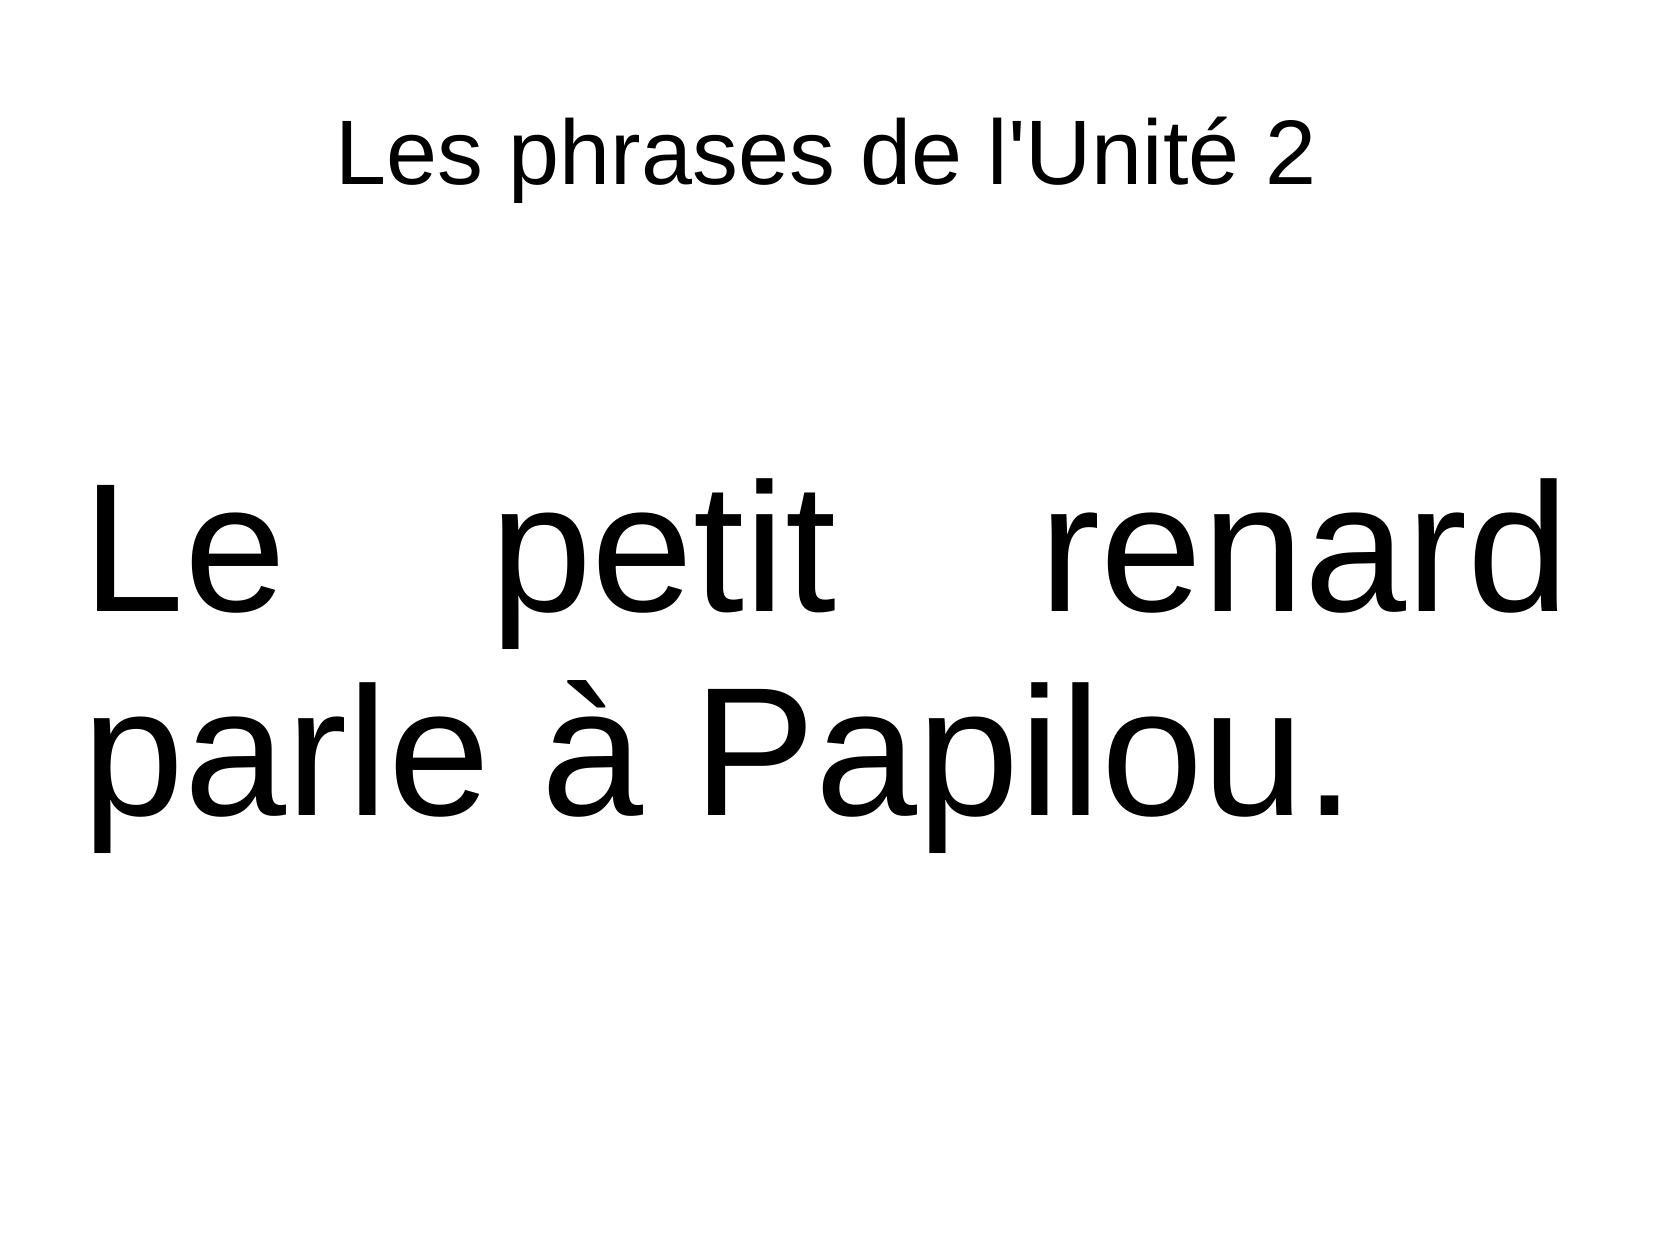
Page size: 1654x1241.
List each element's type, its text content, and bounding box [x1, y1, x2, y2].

subtitle Le petit renard parle à Papilou. [82, 290, 1571, 1010]
title Les phrases de l'Unité 2 [82, 49, 1571, 257]
